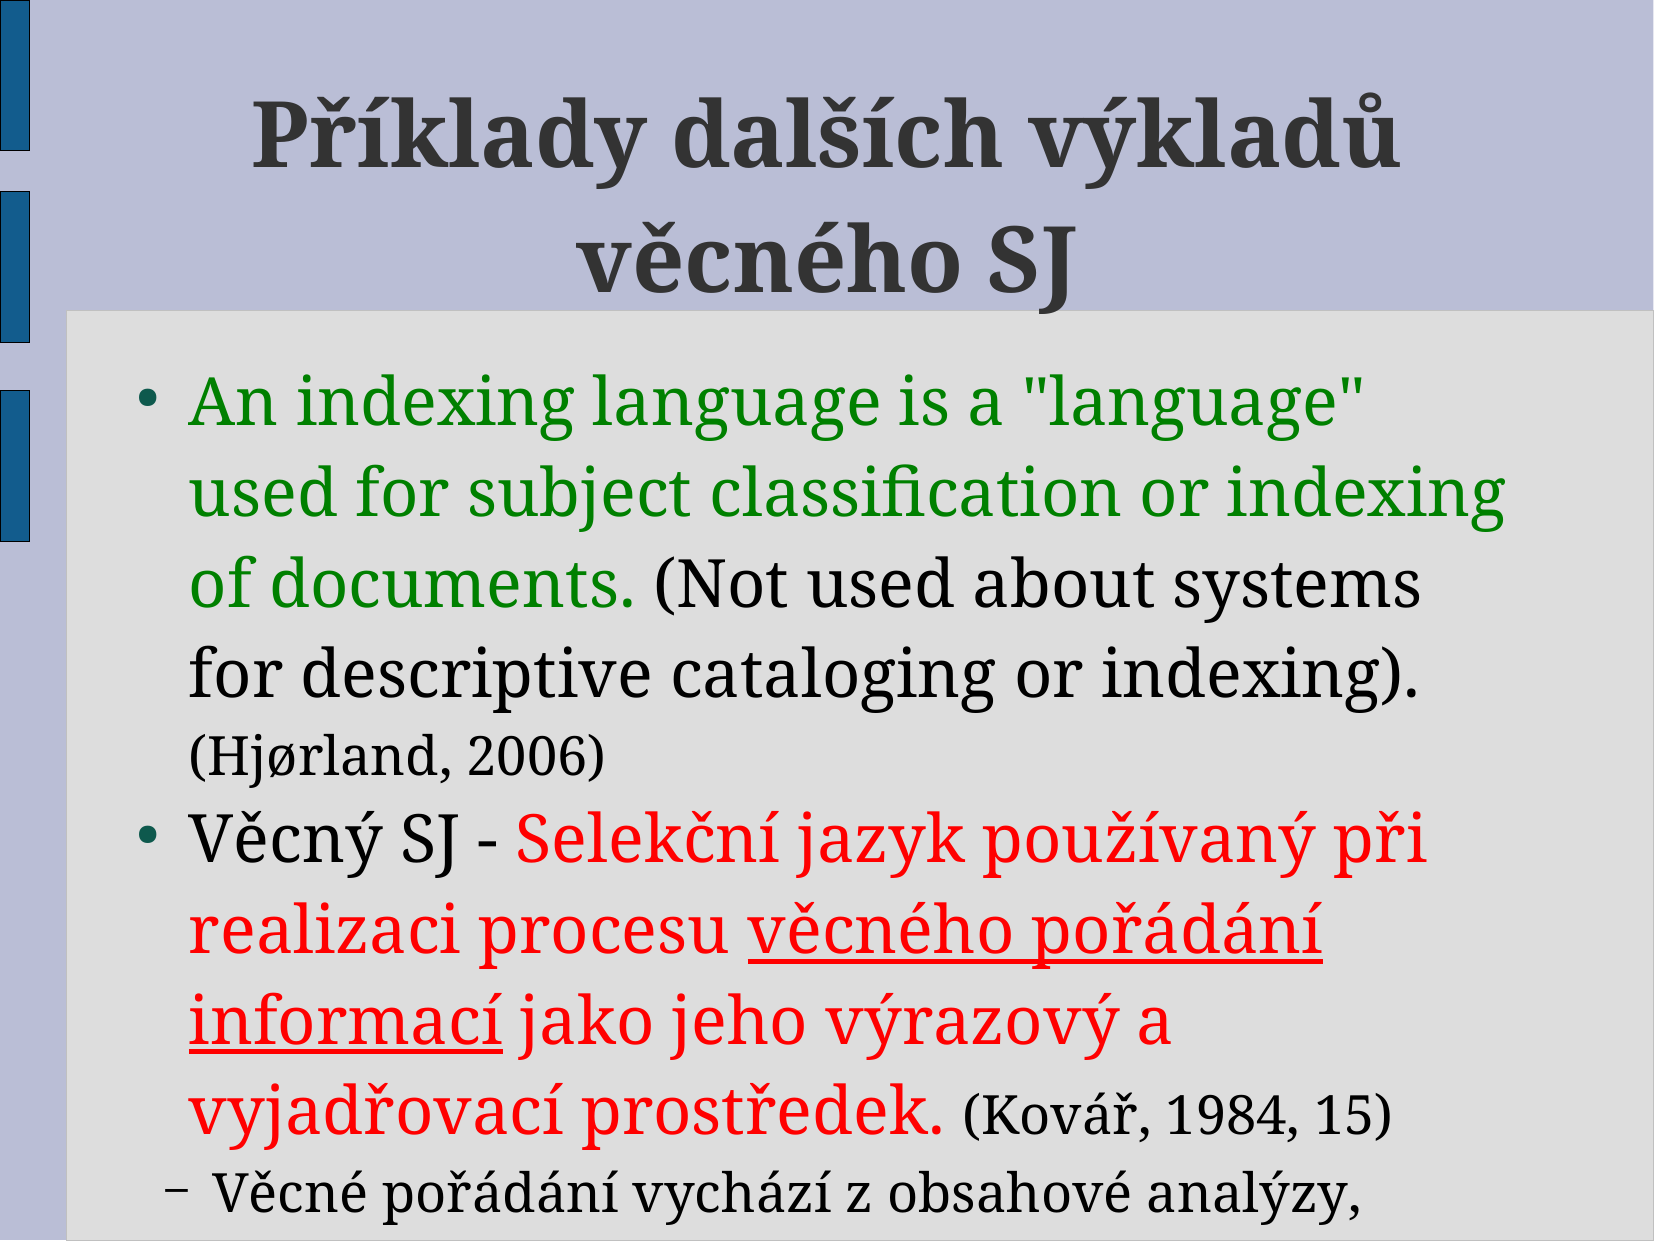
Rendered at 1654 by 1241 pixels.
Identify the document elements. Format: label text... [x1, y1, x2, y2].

title Příklady dalších výkladů věcného SJ [121, 90, 1534, 299]
list An indexing language is a "language" used for subject classification or indexing of documents. (Not used about systems for descriptive cataloging or indexing). (Hjørland, 2006) Věcný SJ - Selekční jazyk používaný při realizaci procesu věcného pořádání informací jako jeho výrazový a vyjadřovací prostředek. (Kovář, 1984, 15) Věcné pořádání vychází z obsahové analýzy, informace jsou při něm pořádány podle obsahových údajů získaných inf. analýzou. (Kovář, 1984, s. 11) [118, 354, 1531, 1194]
